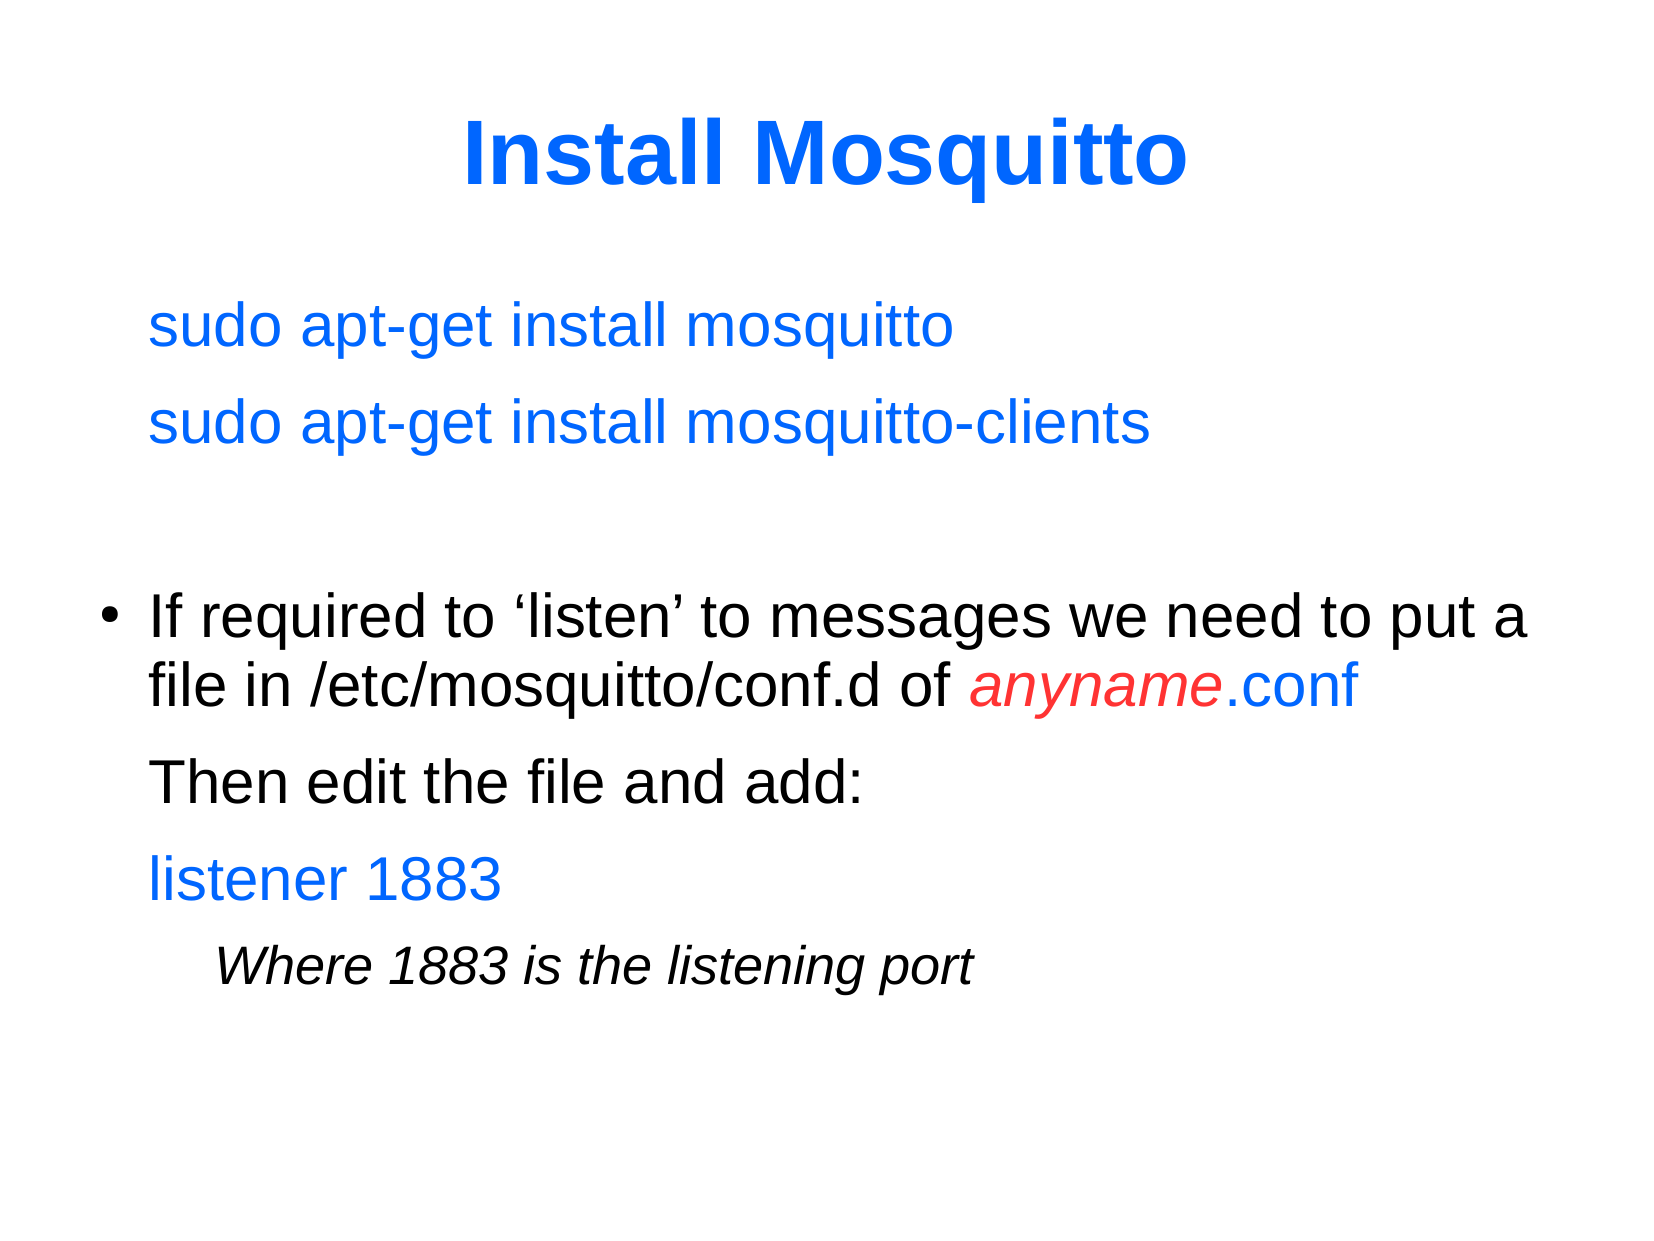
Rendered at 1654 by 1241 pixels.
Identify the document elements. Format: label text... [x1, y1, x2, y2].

list sudo apt-get install mosquitto sudo apt-get install mosquitto-clients If required to ‘listen’ to messages we need to put a file in /etc/mosquitto/conf.d of anyname.conf Then edit the file and add: listener 1883 Where 1883 is the listening port [82, 290, 1571, 1010]
title Install Mosquitto [82, 49, 1571, 257]
